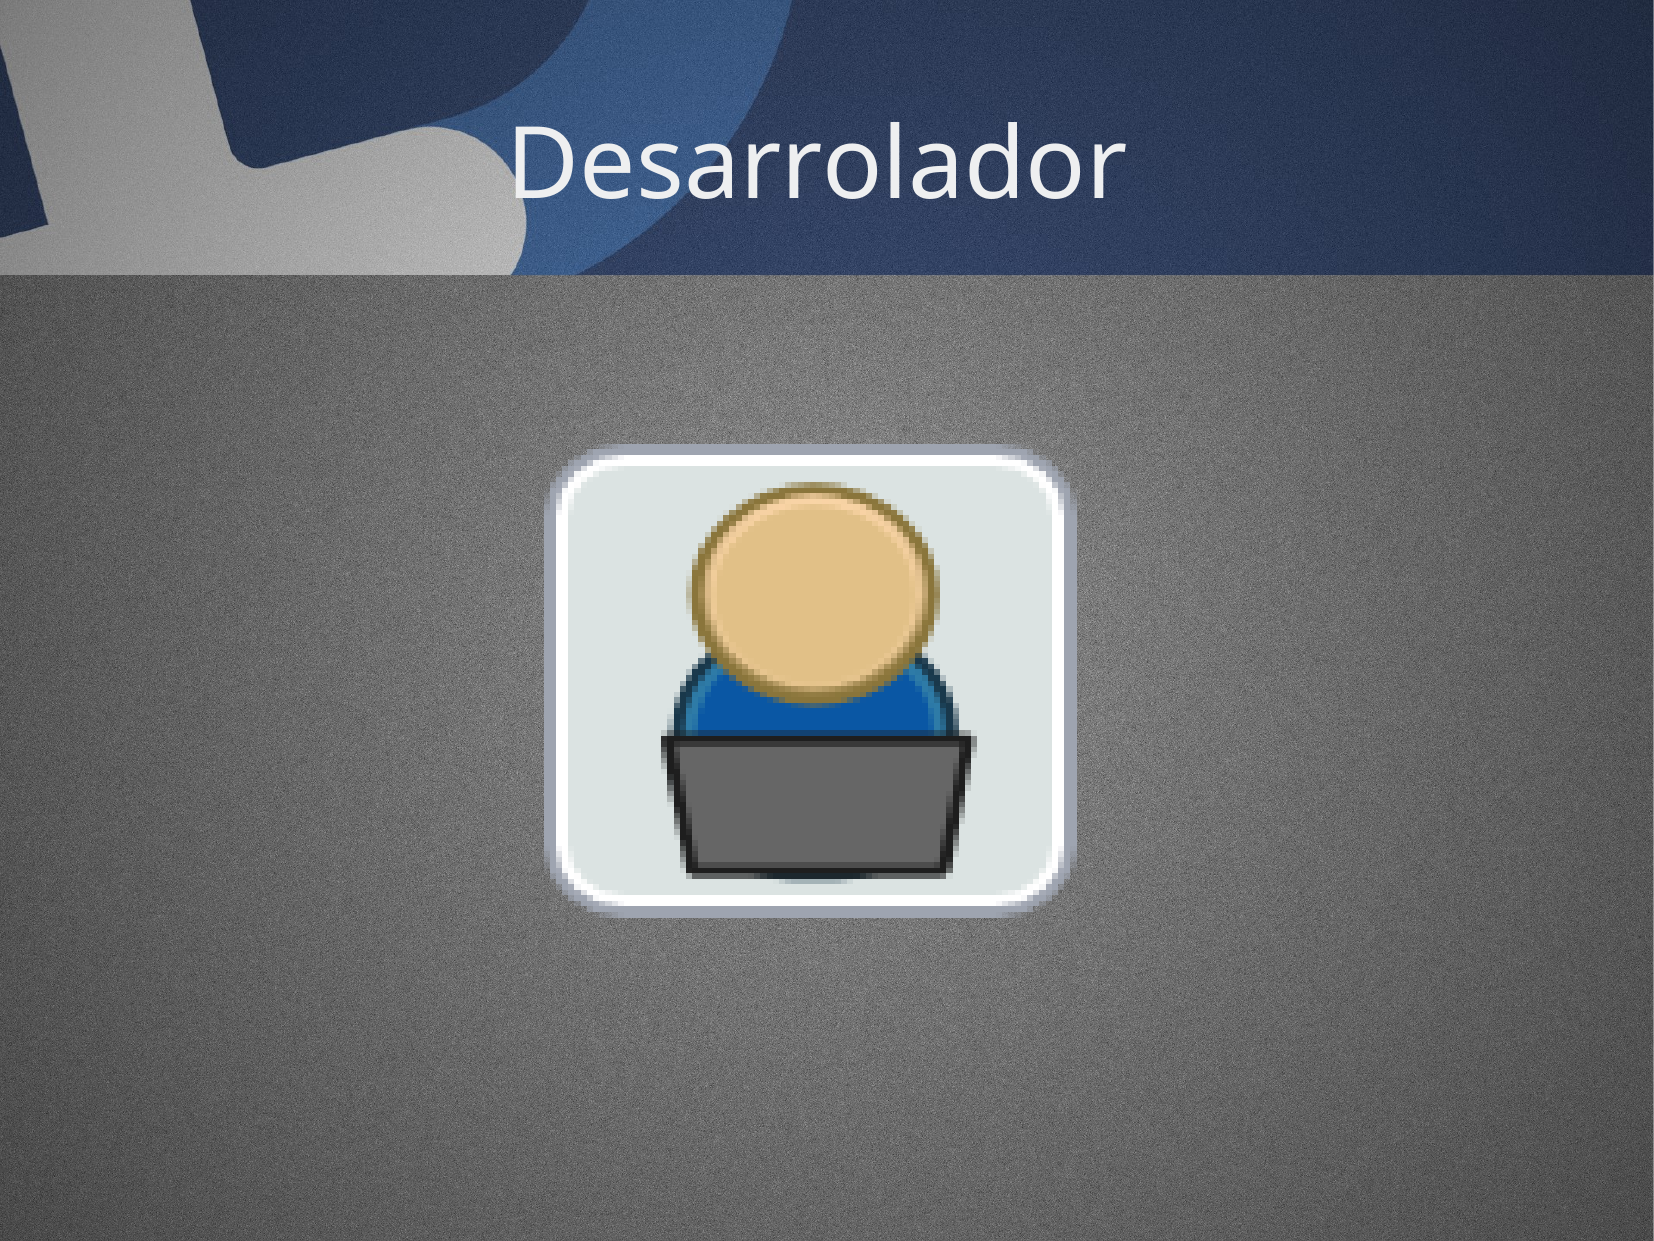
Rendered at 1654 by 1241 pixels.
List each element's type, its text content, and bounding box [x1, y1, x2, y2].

picture [0, 0, 1654, 1241]
text_box Desarrolador [73, 58, 1562, 266]
